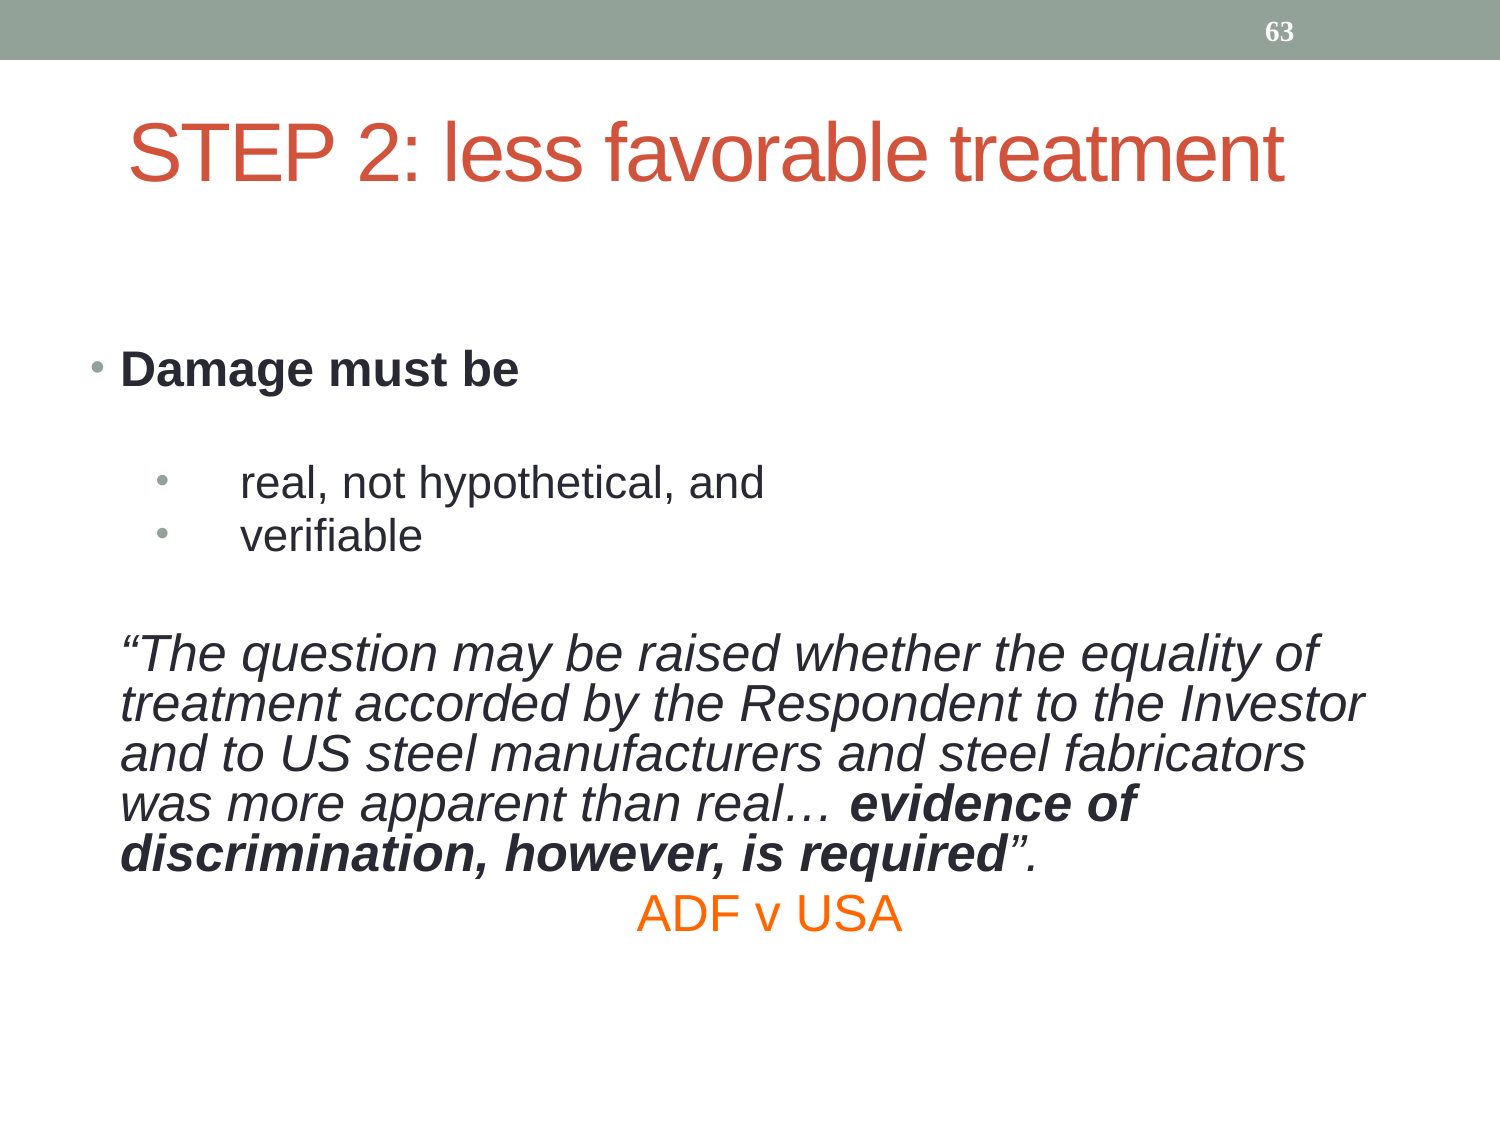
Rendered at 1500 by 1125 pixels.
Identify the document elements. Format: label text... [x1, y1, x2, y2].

title STEP 2: less favorable treatment [112, 54, 1388, 243]
list Damage must be real, not hypothetical, and verifiable “The question may be raised whether the equality of treatment accorded by the Respondent to the Investor and to US steel manufacturers and steel fabricators was more apparent than real… evidence of discrimination, however, is required”. ADF v USA [75, 257, 1425, 1005]
slide_number <編號> [1250, 3, 1425, 57]
